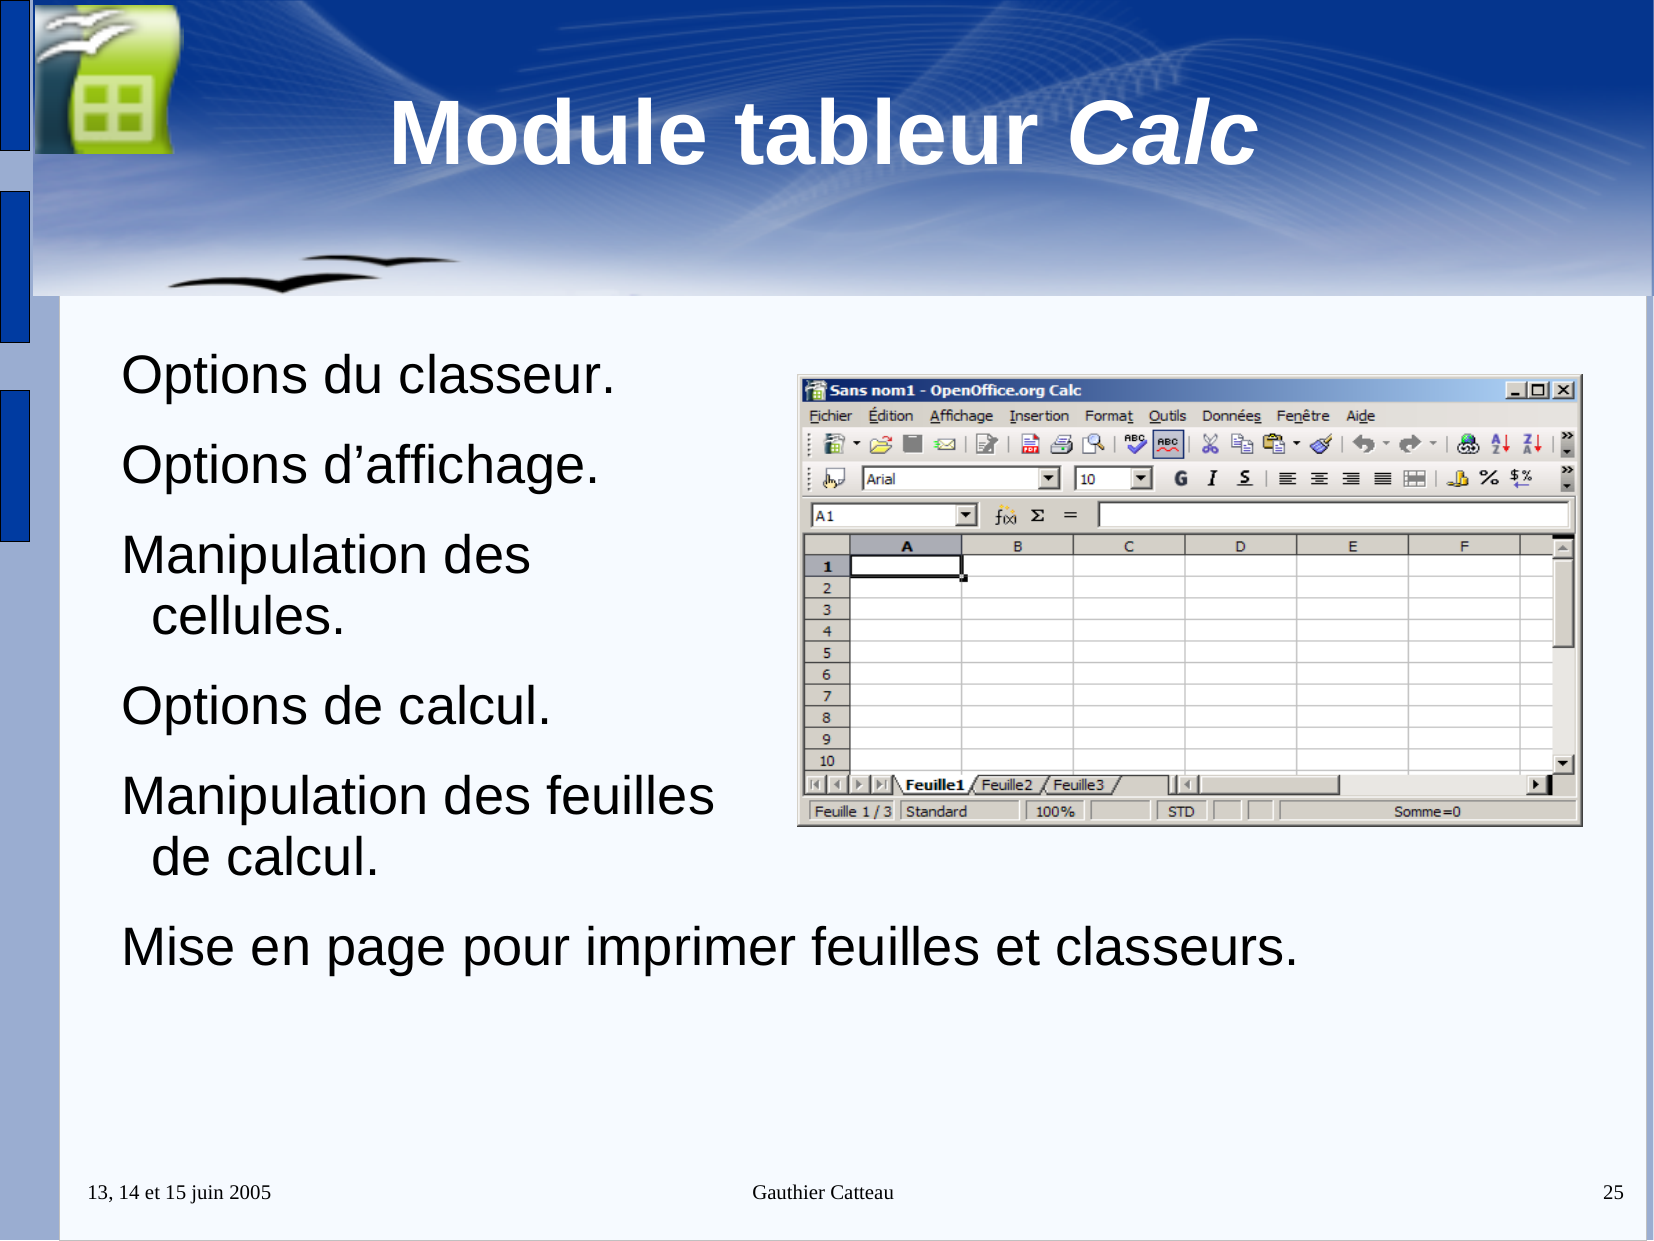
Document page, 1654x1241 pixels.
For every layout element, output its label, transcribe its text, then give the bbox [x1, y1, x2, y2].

picture [33, 0, 1654, 296]
picture [797, 374, 1583, 827]
list Options du classeur. Options d’affichage. Manipulation des cellules. Options de calcul. Manipulation des feuilles de calcul. Mise en page pour imprimer feuilles et classeurs. [121, 344, 1359, 1127]
title Module tableur Calc [118, 29, 1531, 237]
